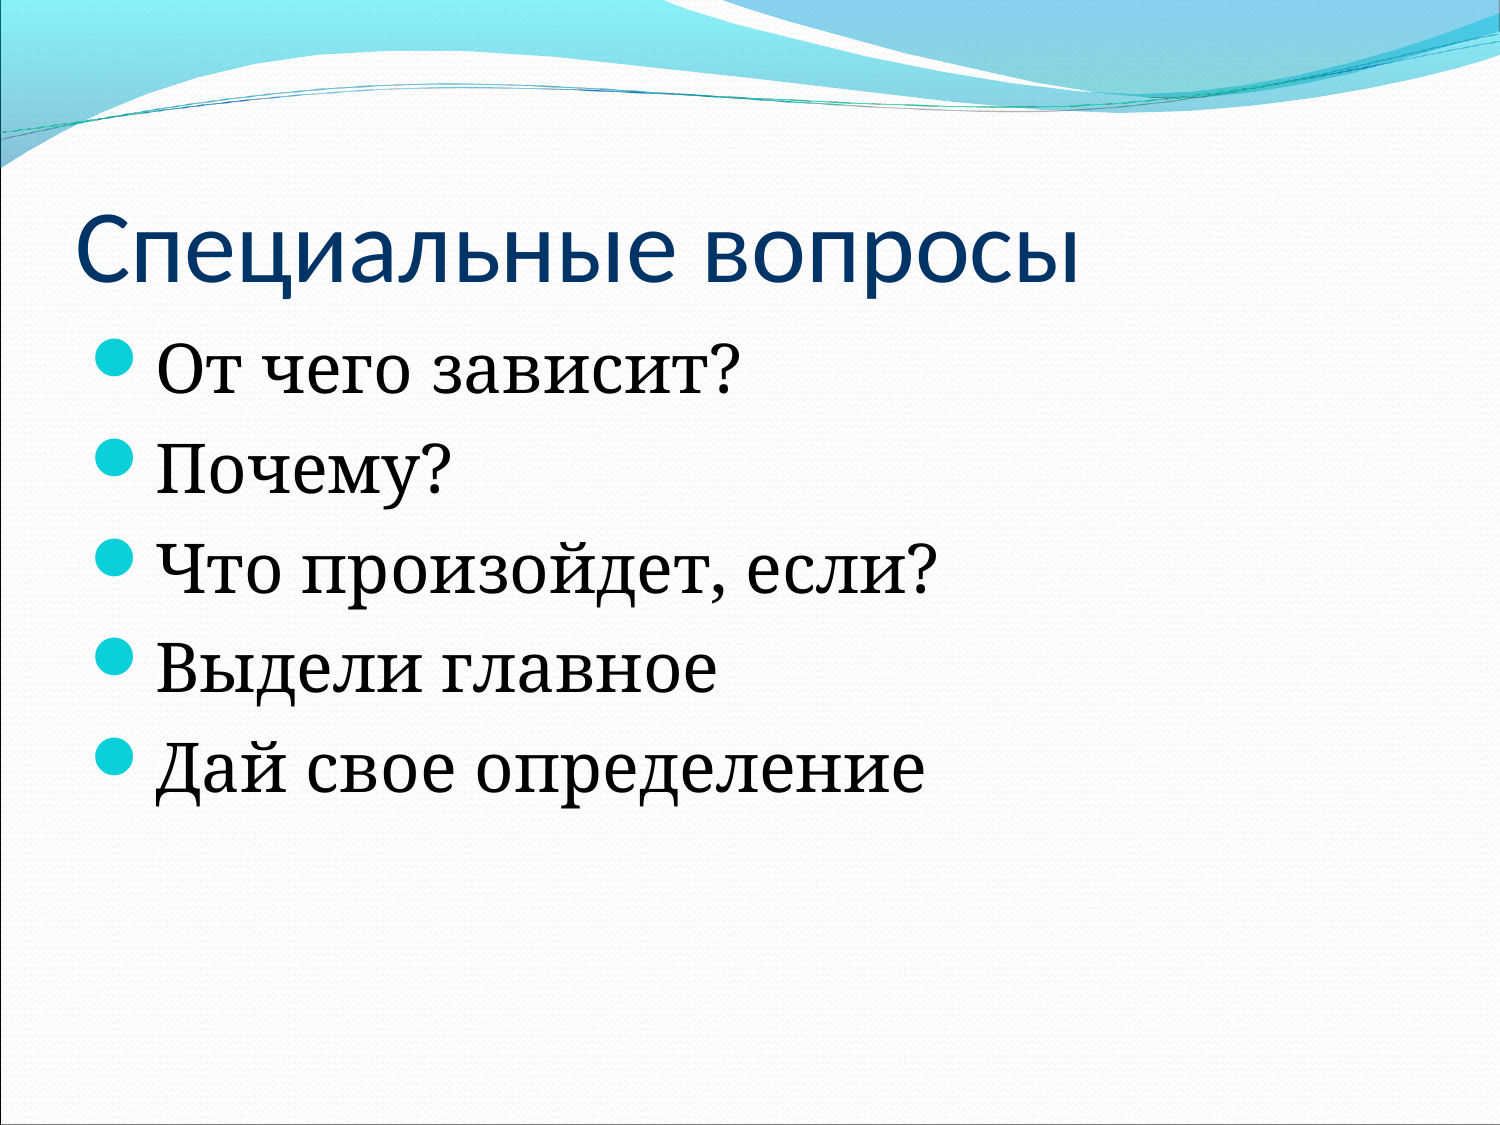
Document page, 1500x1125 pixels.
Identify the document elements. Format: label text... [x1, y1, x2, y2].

list От чего зависит? Почему? Что произойдет, если? Выдели главное Дай свое определение [75, 317, 1426, 1038]
picture [0, 0, 1500, 1125]
title Специальные вопросы [75, 115, 1426, 304]
